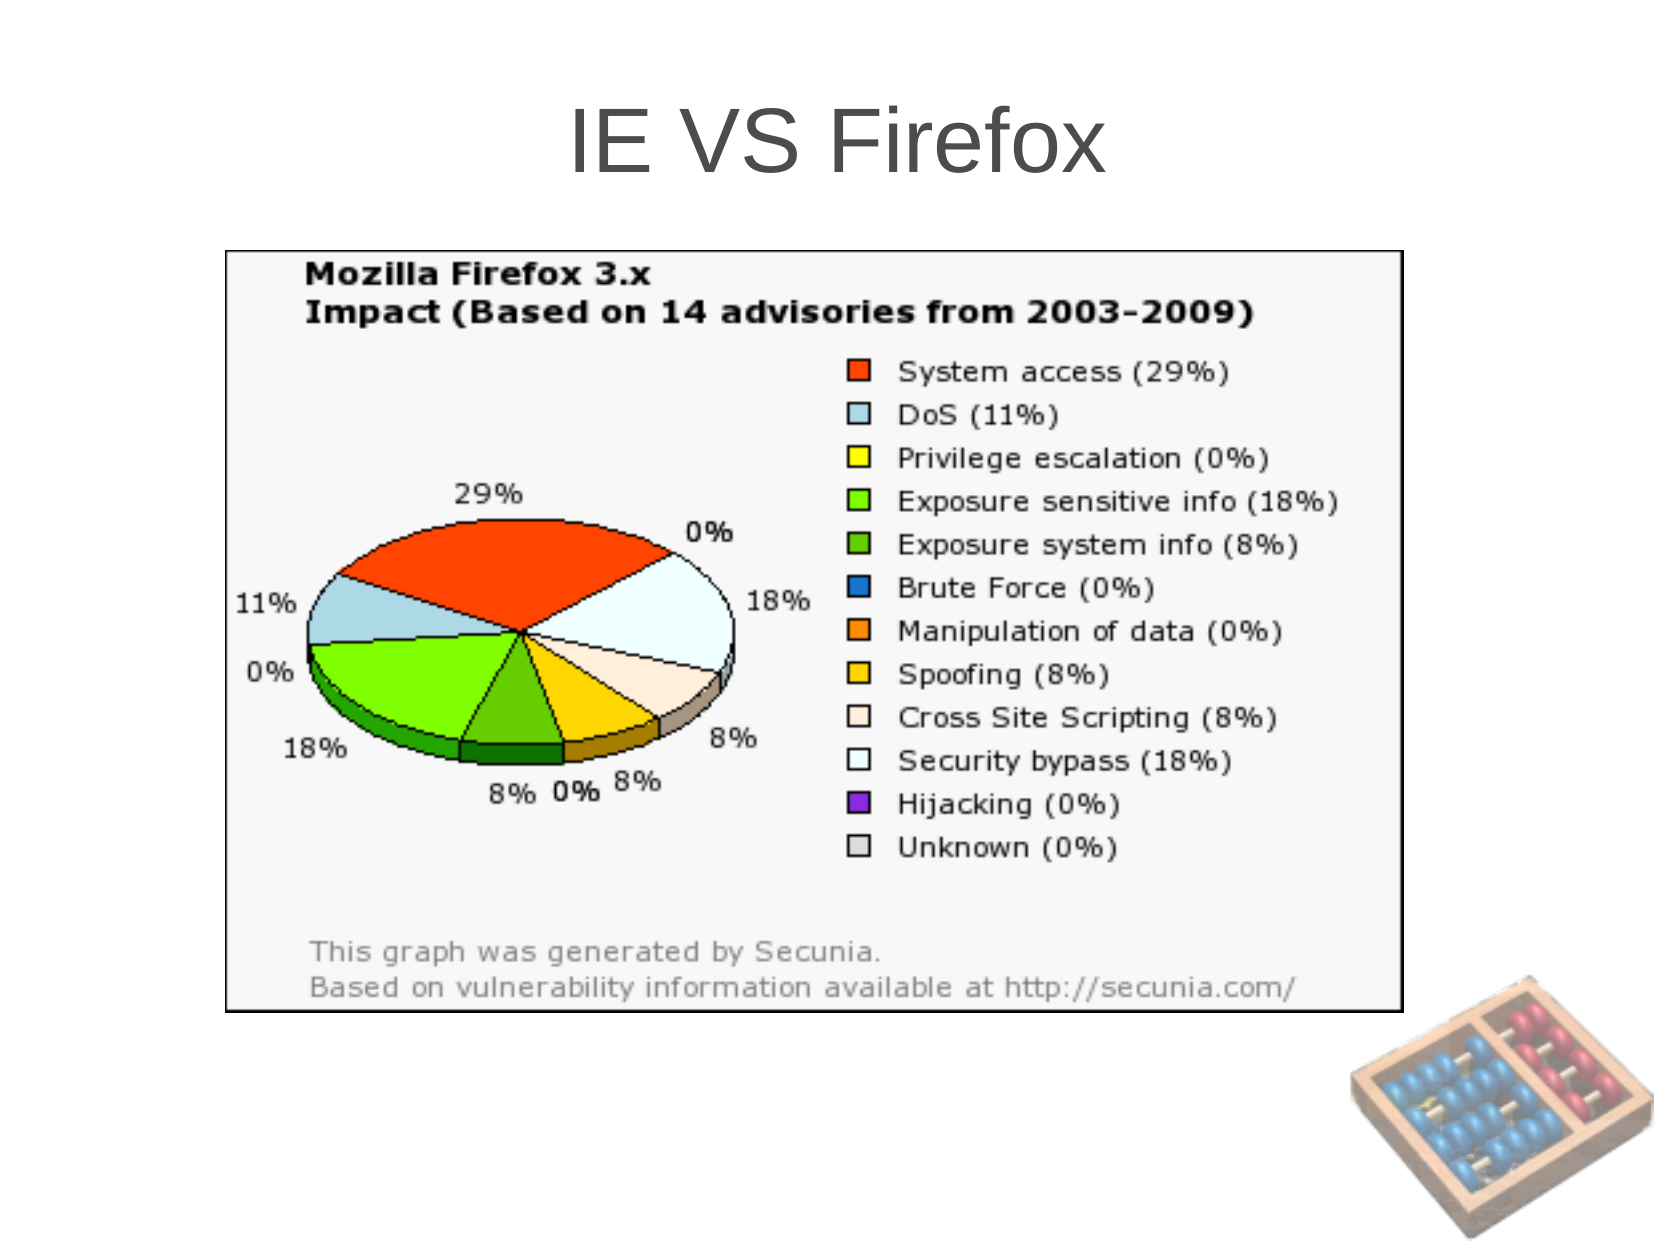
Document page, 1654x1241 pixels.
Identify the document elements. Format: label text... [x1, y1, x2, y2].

title IE VS Firefox [75, 37, 1601, 245]
picture [225, 250, 1404, 1013]
